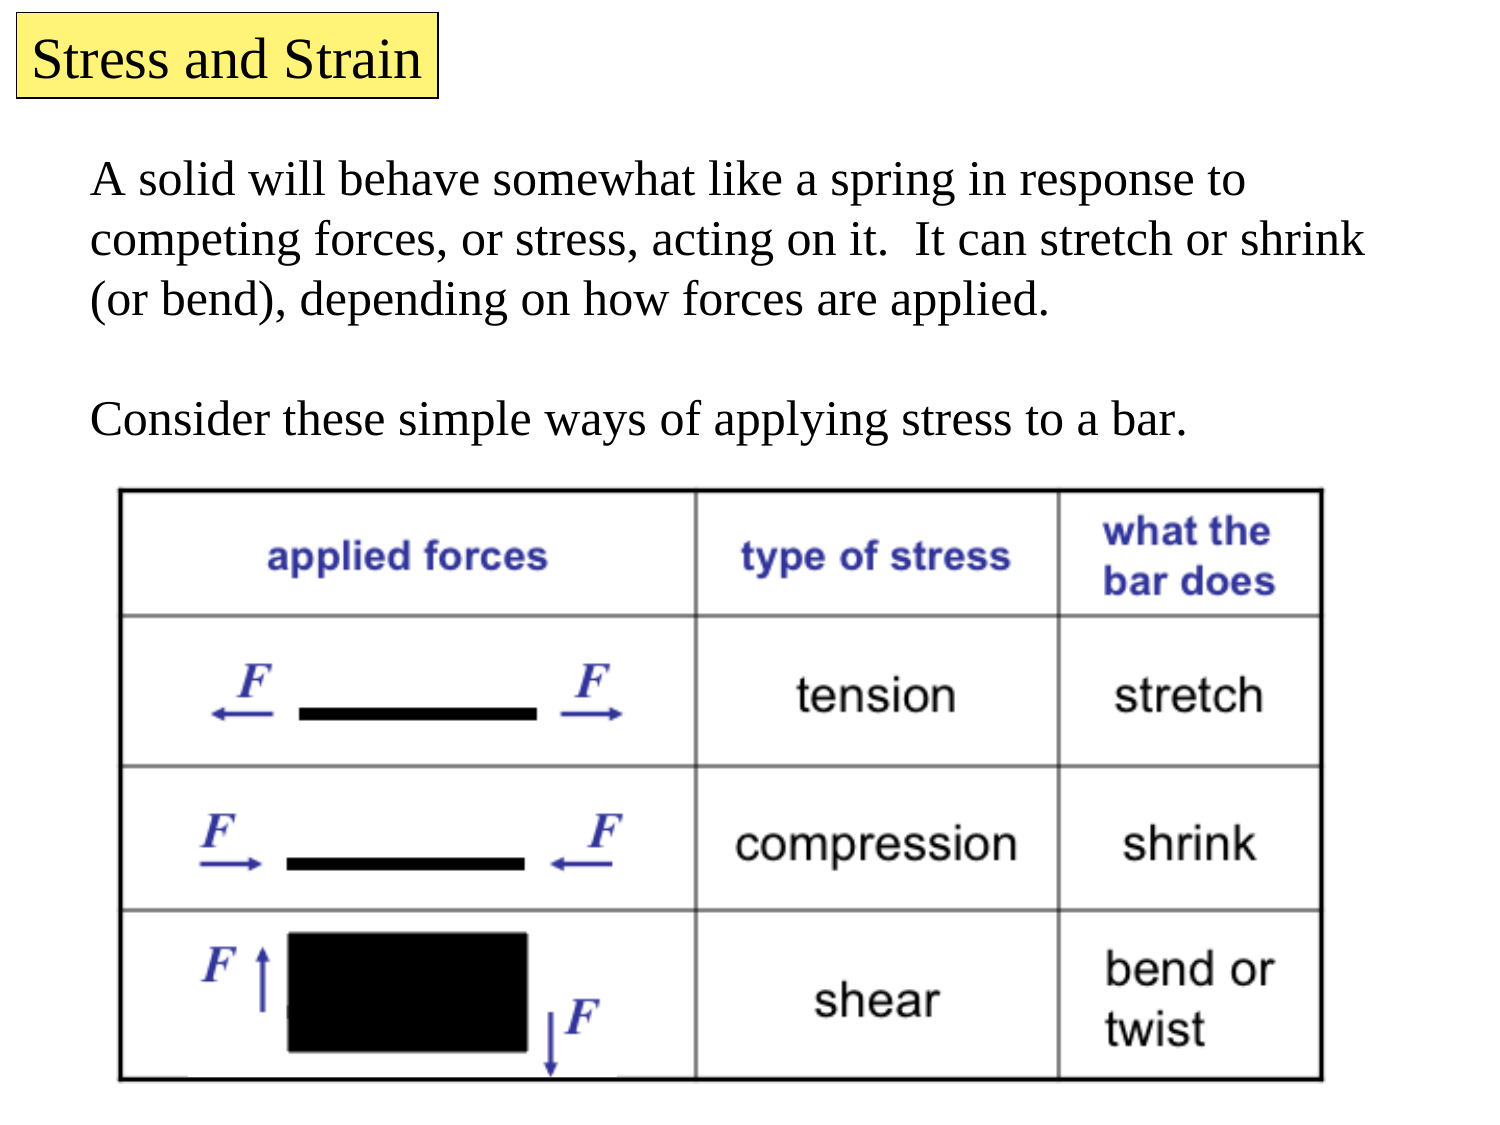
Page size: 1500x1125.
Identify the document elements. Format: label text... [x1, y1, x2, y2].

text_box Stress and Strain [16, 12, 439, 98]
picture [96, 466, 1347, 1105]
text_box A solid will behave somewhat like a spring in response to competing forces, or stress, acting on it. It can stretch or shrink (or bend), depending on how forces are applied. Consider these simple ways of applying stress to a bar. [74, 137, 1401, 453]
